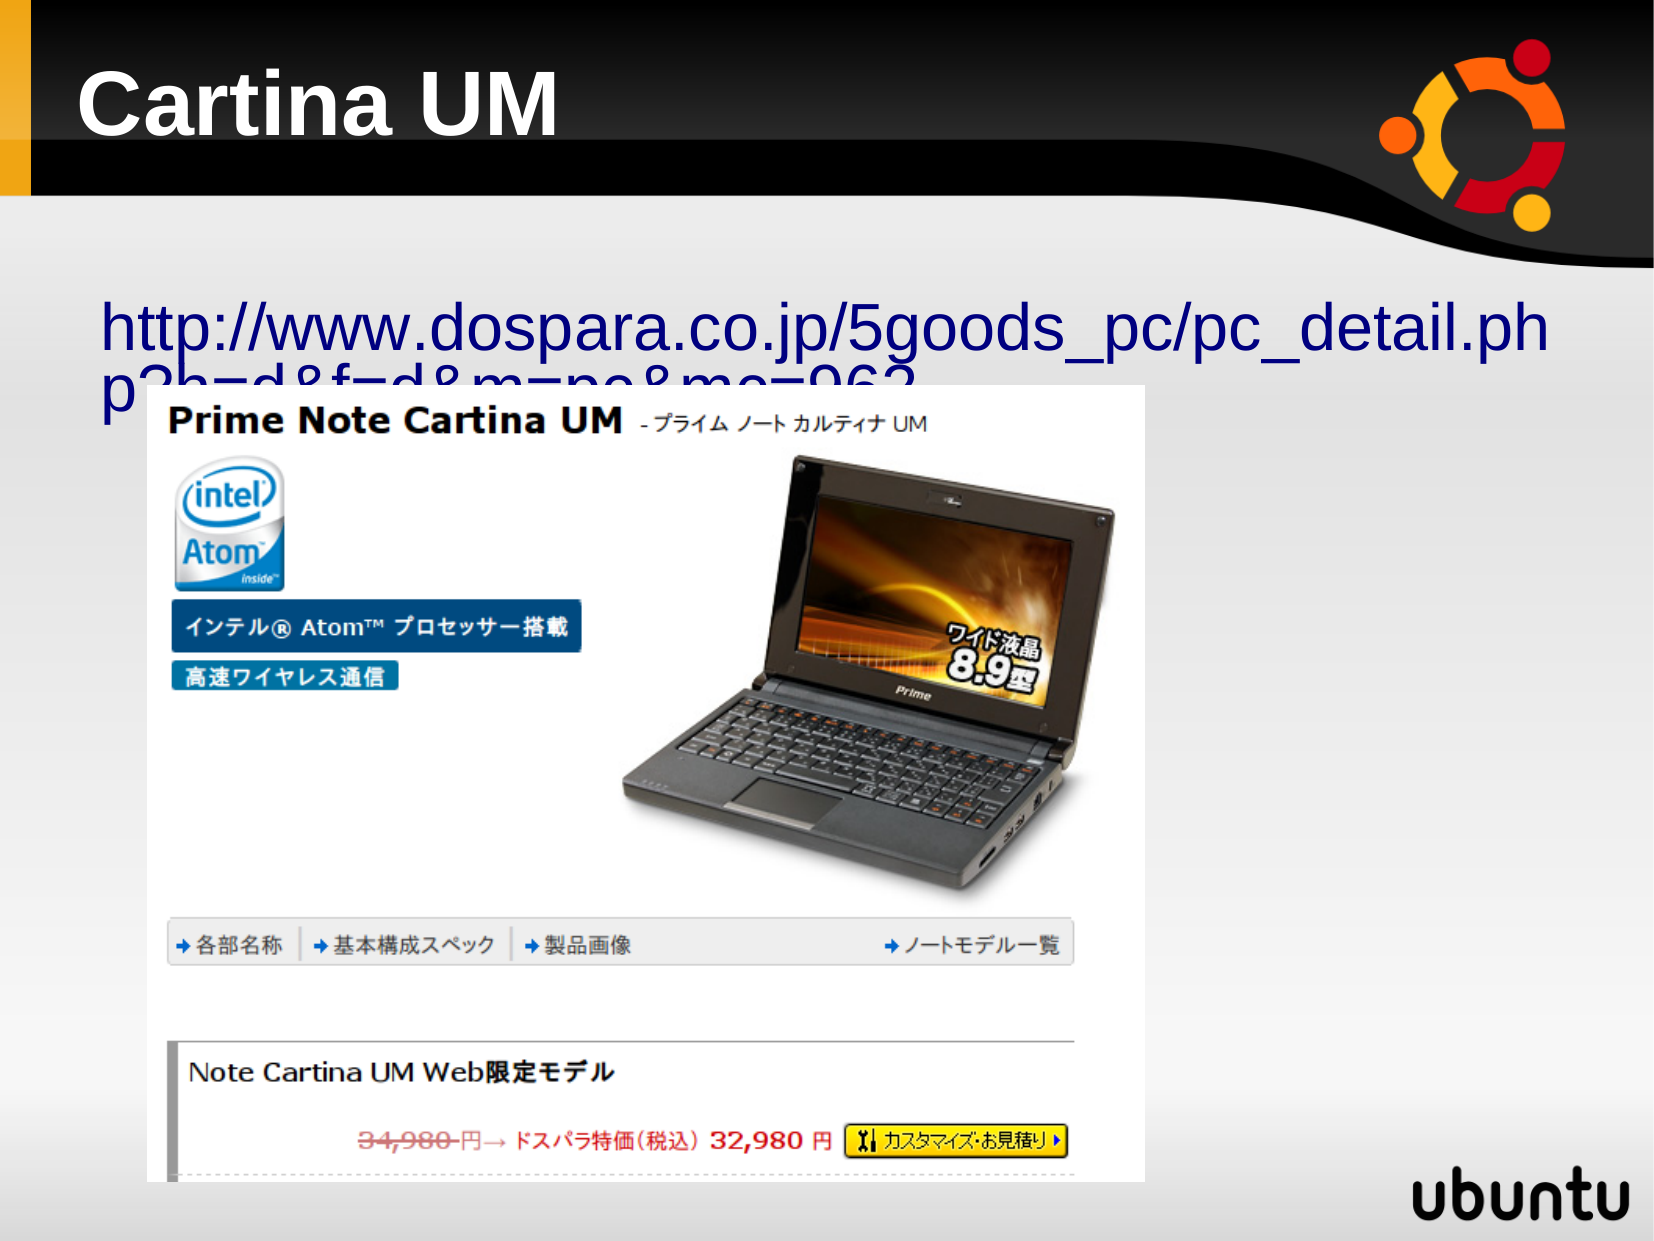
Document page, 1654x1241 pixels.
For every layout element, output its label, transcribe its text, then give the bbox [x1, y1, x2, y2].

title Cartina UM [76, 7, 1565, 200]
list http://www.dospara.co.jp/5goods_pc/pc_detail.php?h=d&f=d&m=pc&mc=962 [82, 290, 1571, 1094]
picture [0, 0, 1654, 1241]
